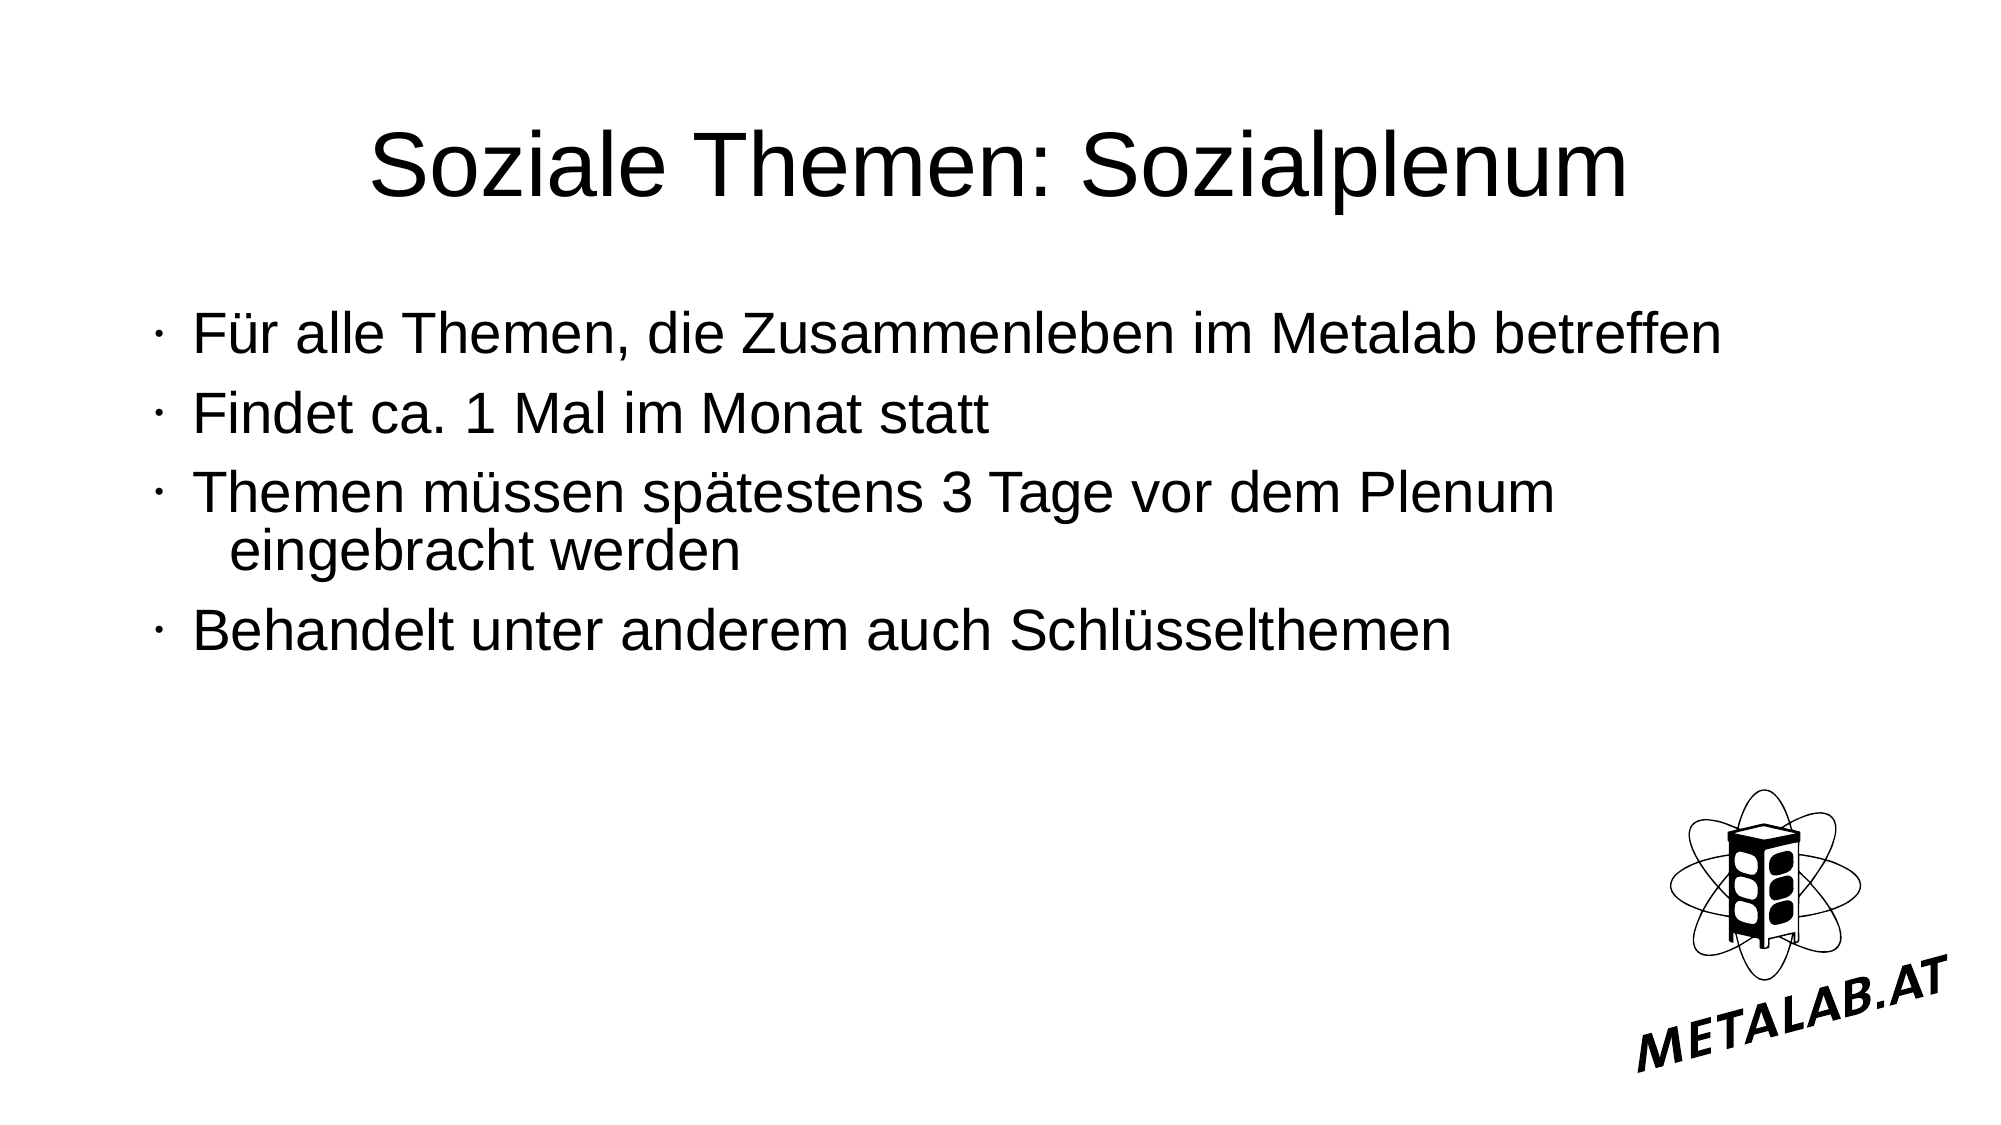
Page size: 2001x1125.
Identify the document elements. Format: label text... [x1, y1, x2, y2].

list Für alle Themen, die Zusammenleben im Metalab betreffen Findet ca. 1 Mal im Monat statt Themen müssen spätestens 3 Tage vor dem Plenum eingebracht werden Behandelt unter anderem auch Schlüsselthemen [137, 299, 1863, 1014]
title Soziale Themen: Sozialplenum [137, 59, 1863, 278]
